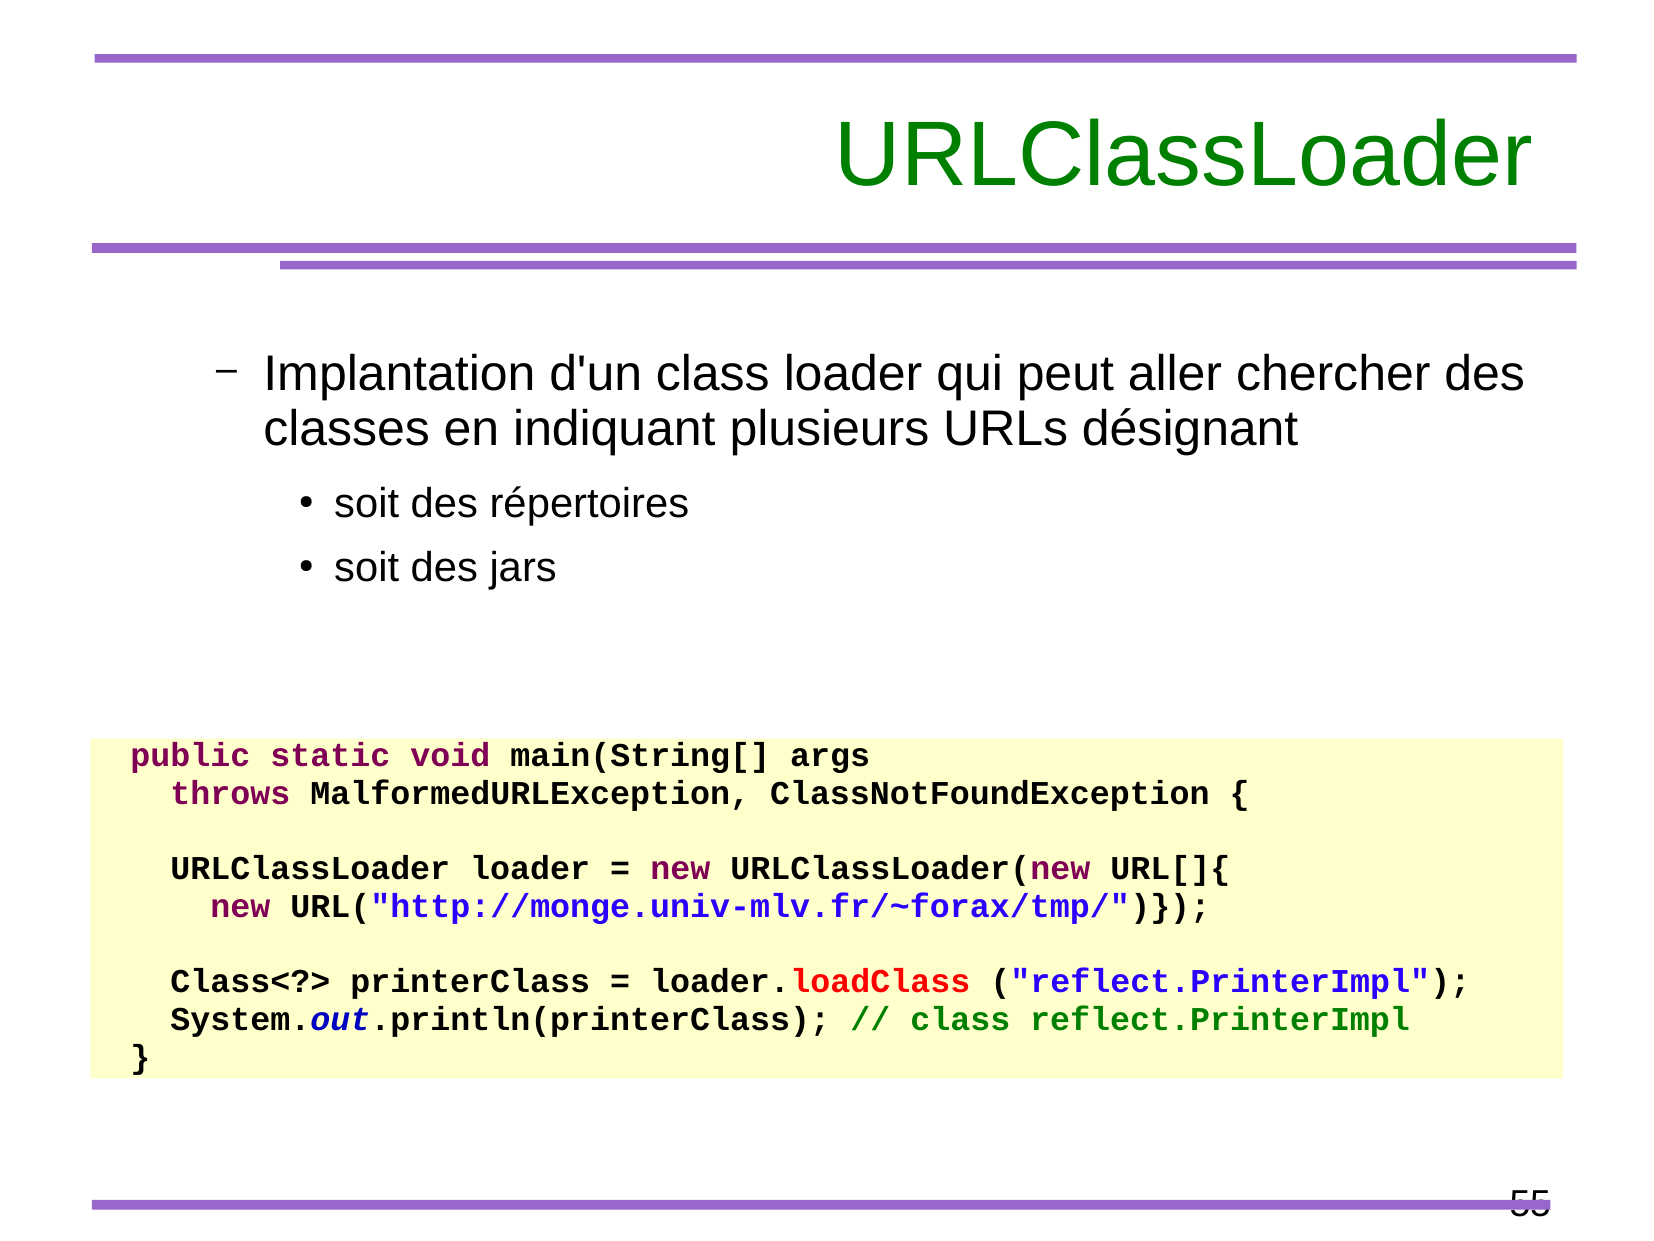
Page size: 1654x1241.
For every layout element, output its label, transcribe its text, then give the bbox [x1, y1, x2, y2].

title URLClassLoader [121, 49, 1534, 257]
text_box public static void main(String[] args throws MalformedURLException, ClassNotFoundException { URLClassLoader loader = new URLClassLoader(new URL[]{ new URL("http://monge.univ-mlv.fr/~forax/tmp/")}); Class<?> printerClass = loader.loadClass ("reflect.PrinterImpl"); System.out.println(printerClass); // class reflect.PrinterImpl } [90, 738, 1564, 1079]
list Implantation d'un class loader qui peut aller chercher des classes en indiquant plusieurs URLs désignant soit des répertoires soit des jars [121, 344, 1534, 591]
